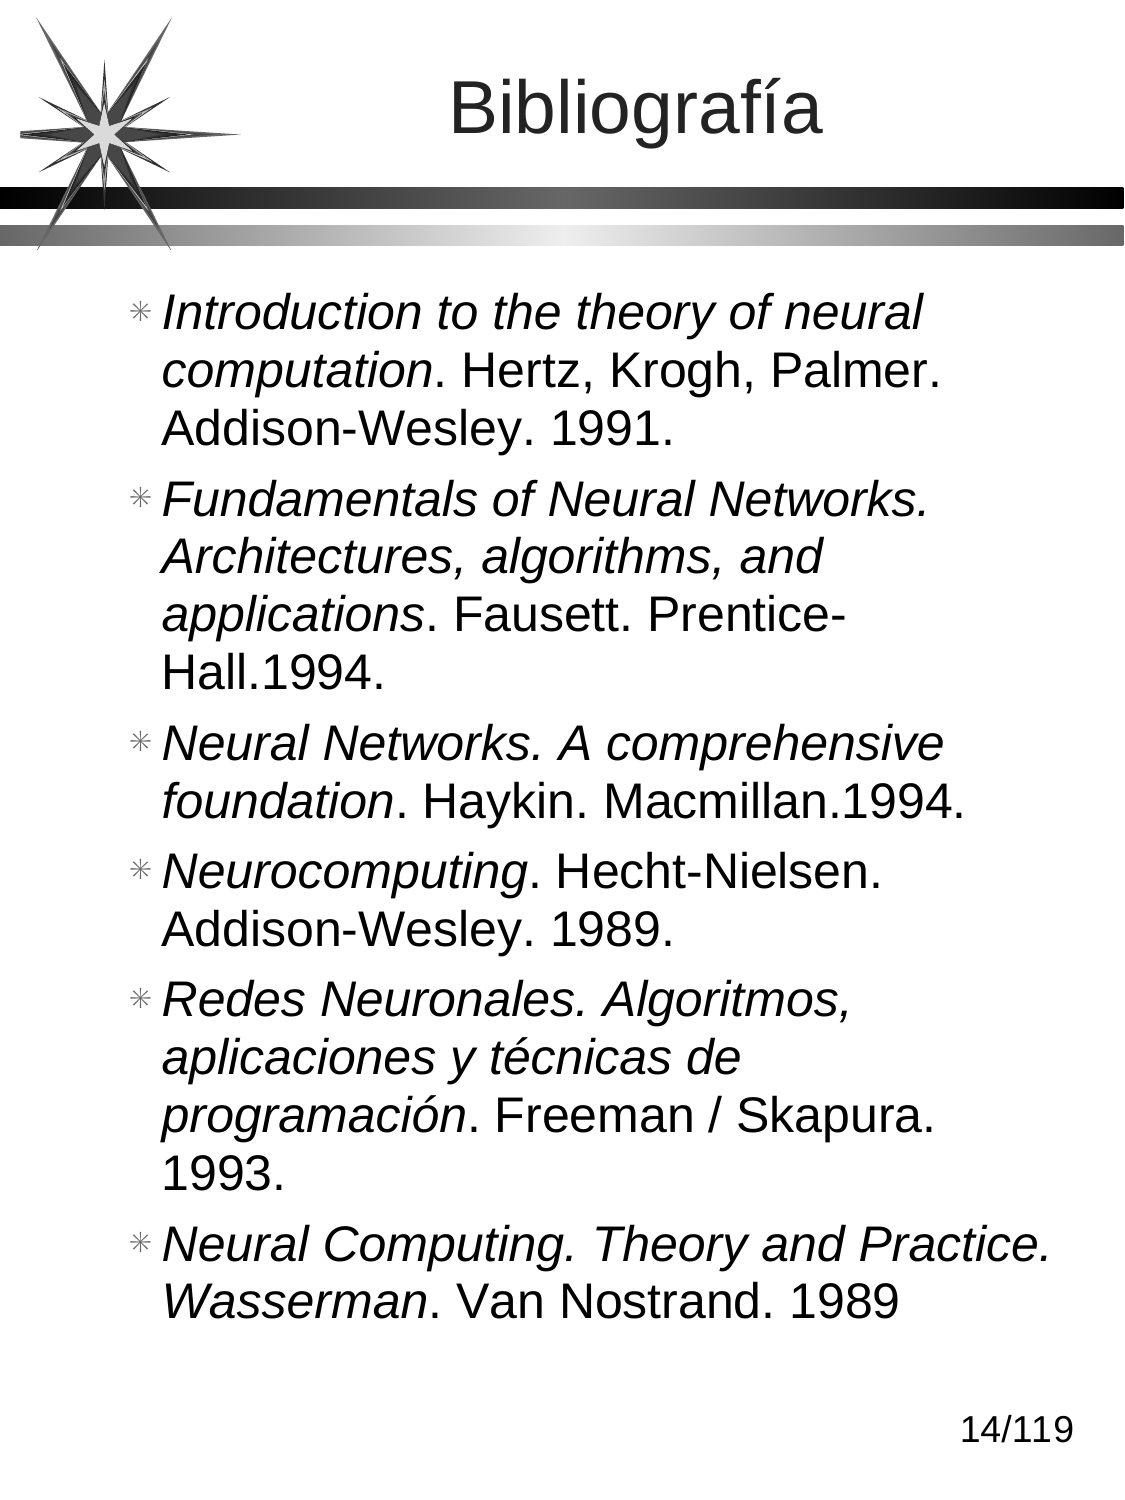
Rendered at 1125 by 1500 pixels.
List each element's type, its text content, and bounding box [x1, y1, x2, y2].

list Introduction to the theory of neural computation. Hertz, Krogh, Palmer. Addison-Wesley. 1991. Fundamentals of Neural Networks. Architectures, algorithms, and applications. Fausett. Prentice-Hall.1994. Neural Networks. A comprehensive foundation. Haykin. Macmillan.1994. Neurocomputing. Hecht-Nielsen. Addison-Wesley. 1989. Redes Neuronales. Algoritmos, aplicaciones y técnicas de programación. Freeman / Skapura. 1993. Neural Computing. Theory and Practice. Wasserman. Van Nostrand. 1989 [37, 275, 1075, 1465]
title Bibliografía [174, 3, 1097, 210]
